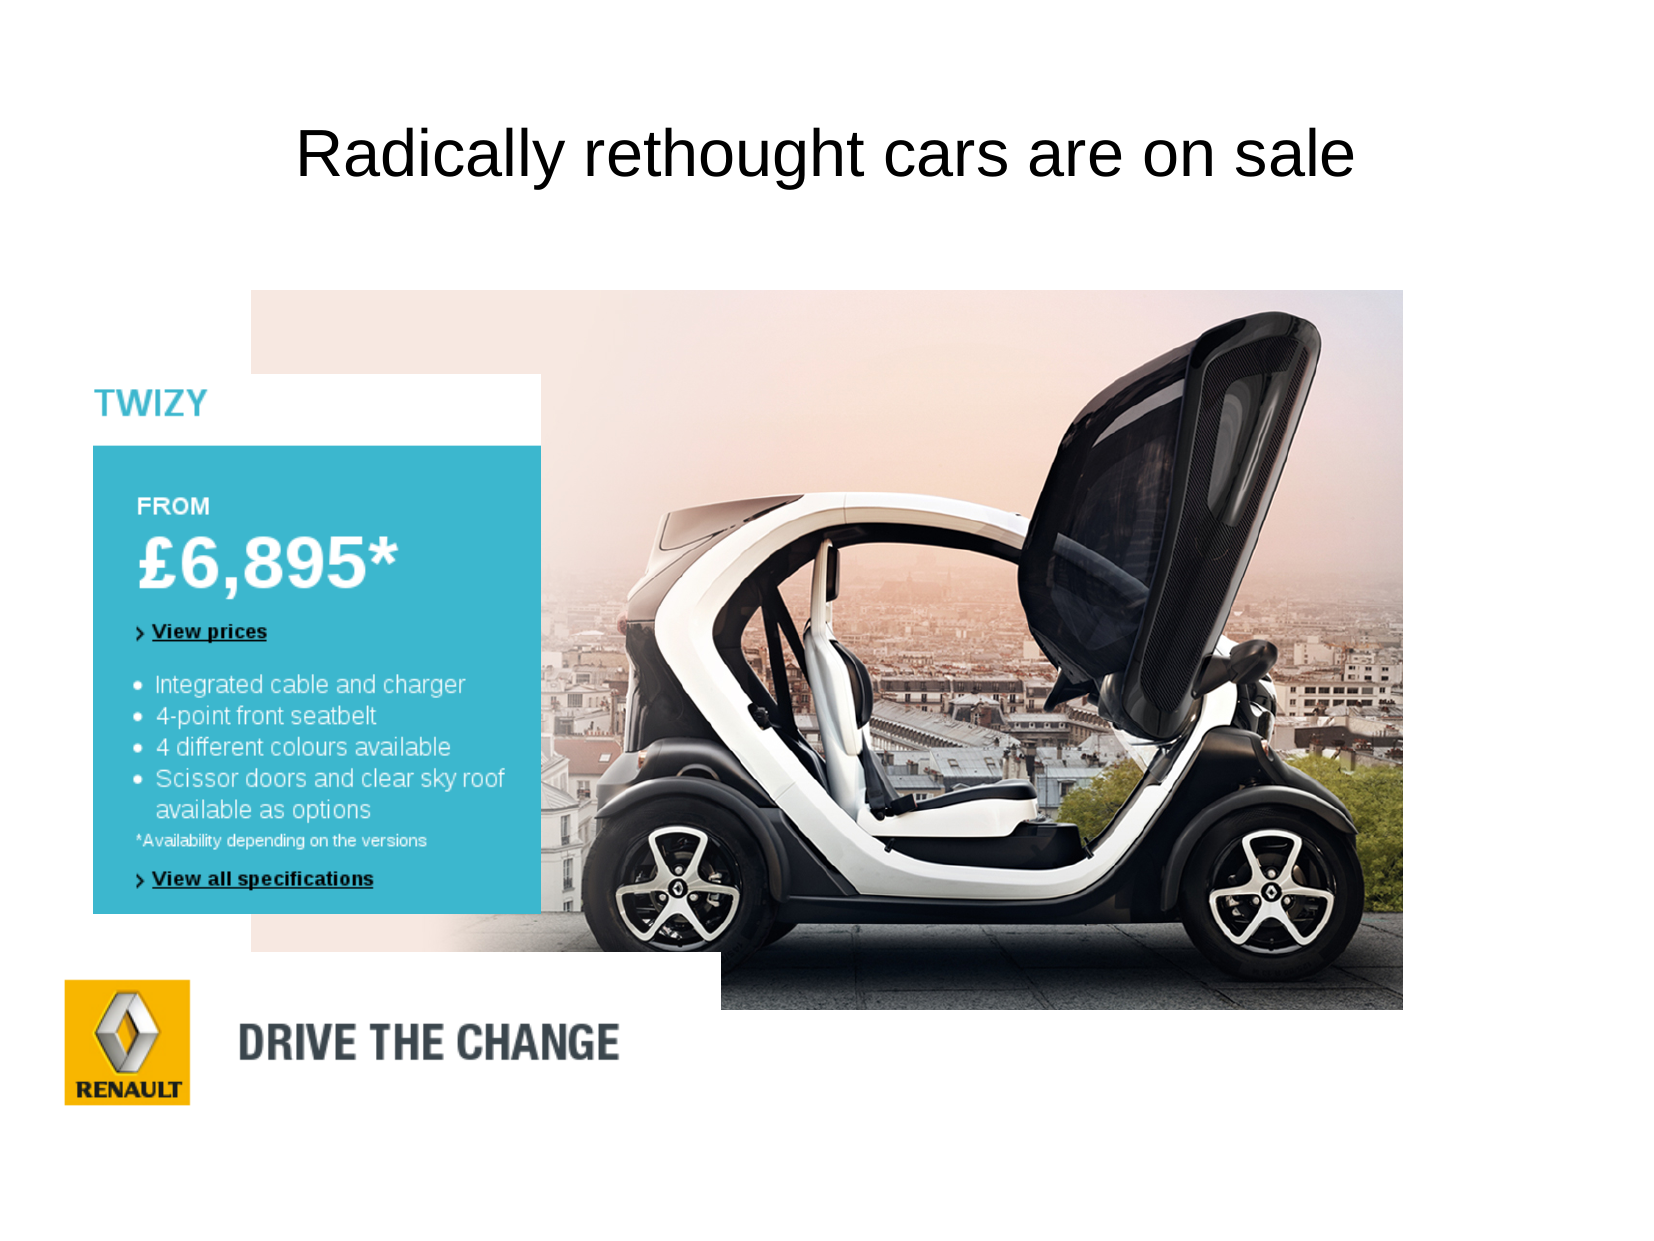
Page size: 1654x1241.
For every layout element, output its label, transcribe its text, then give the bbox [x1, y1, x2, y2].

picture [29, 290, 1403, 1141]
title Radically rethought cars are on sale [82, 49, 1571, 257]
